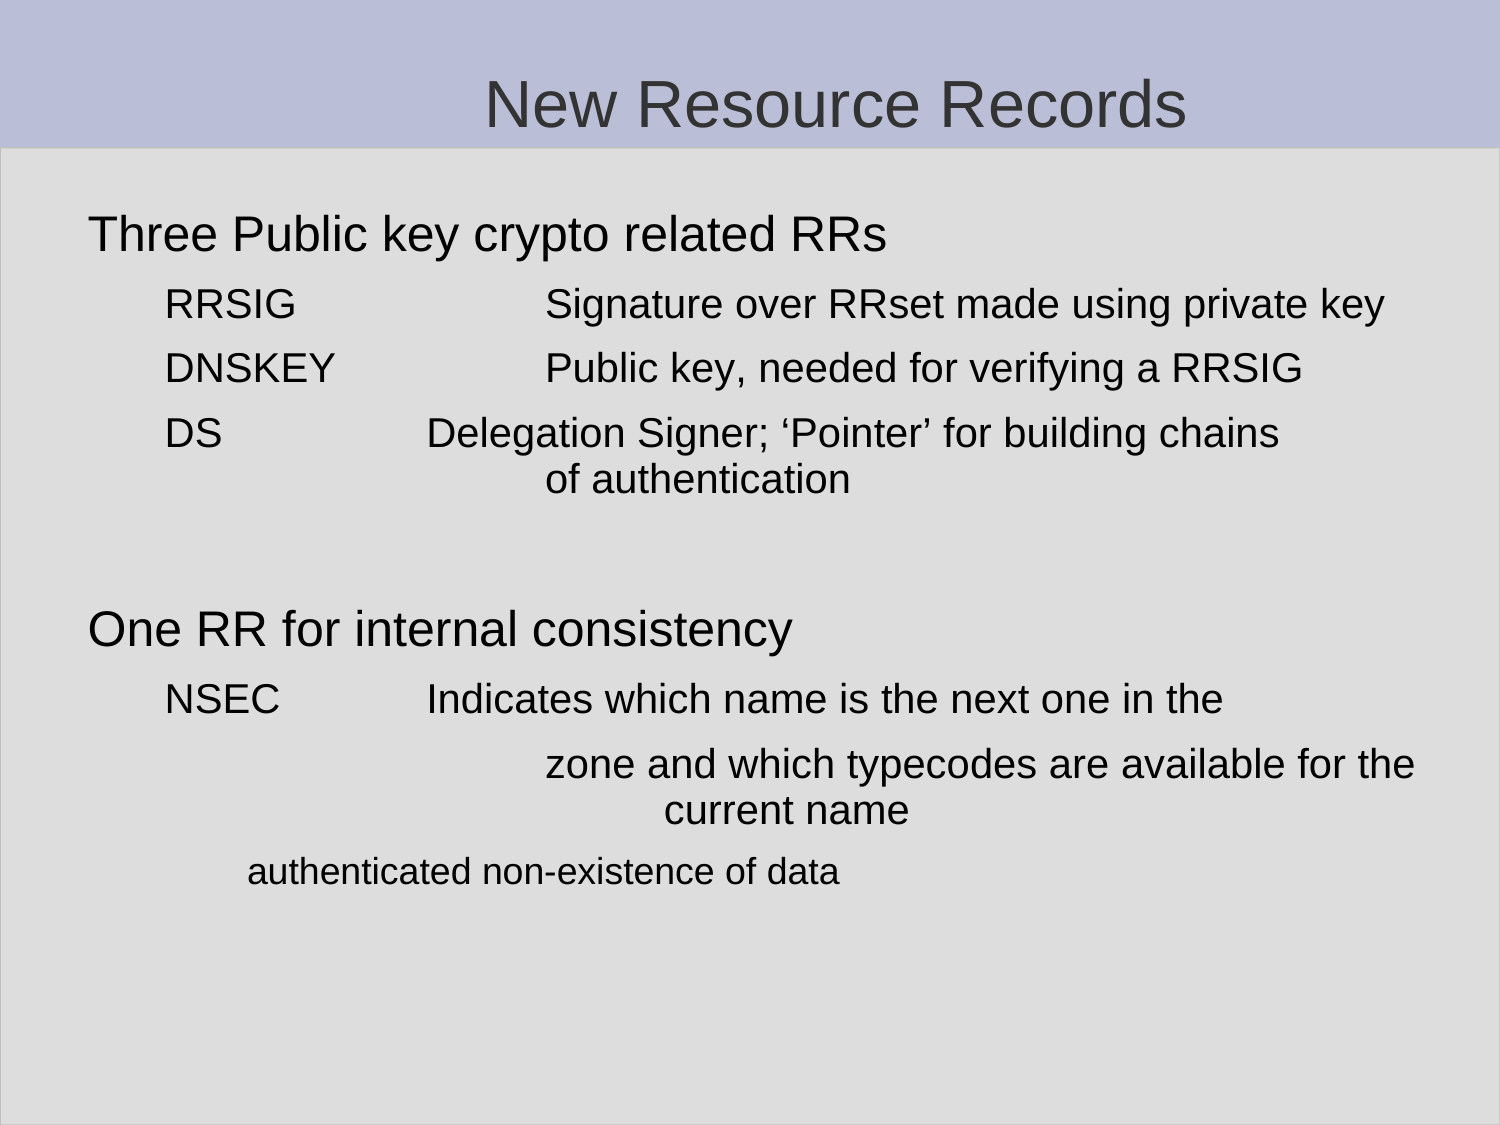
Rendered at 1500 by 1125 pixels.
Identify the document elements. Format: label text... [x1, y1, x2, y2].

title New Resource Records [196, 52, 1477, 157]
list Three Public key crypto related RRs RRSIG Signature over RRset made using private key DNSKEY Public key, needed for verifying a RRSIG DS Delegation Signer; ‘Pointer’ for building chains of authentication One RR for internal consistency NSEC Indicates which name is the next one in the zone and which typecodes are available for the current name authenticated non-existence of data [54, 198, 1500, 1049]
